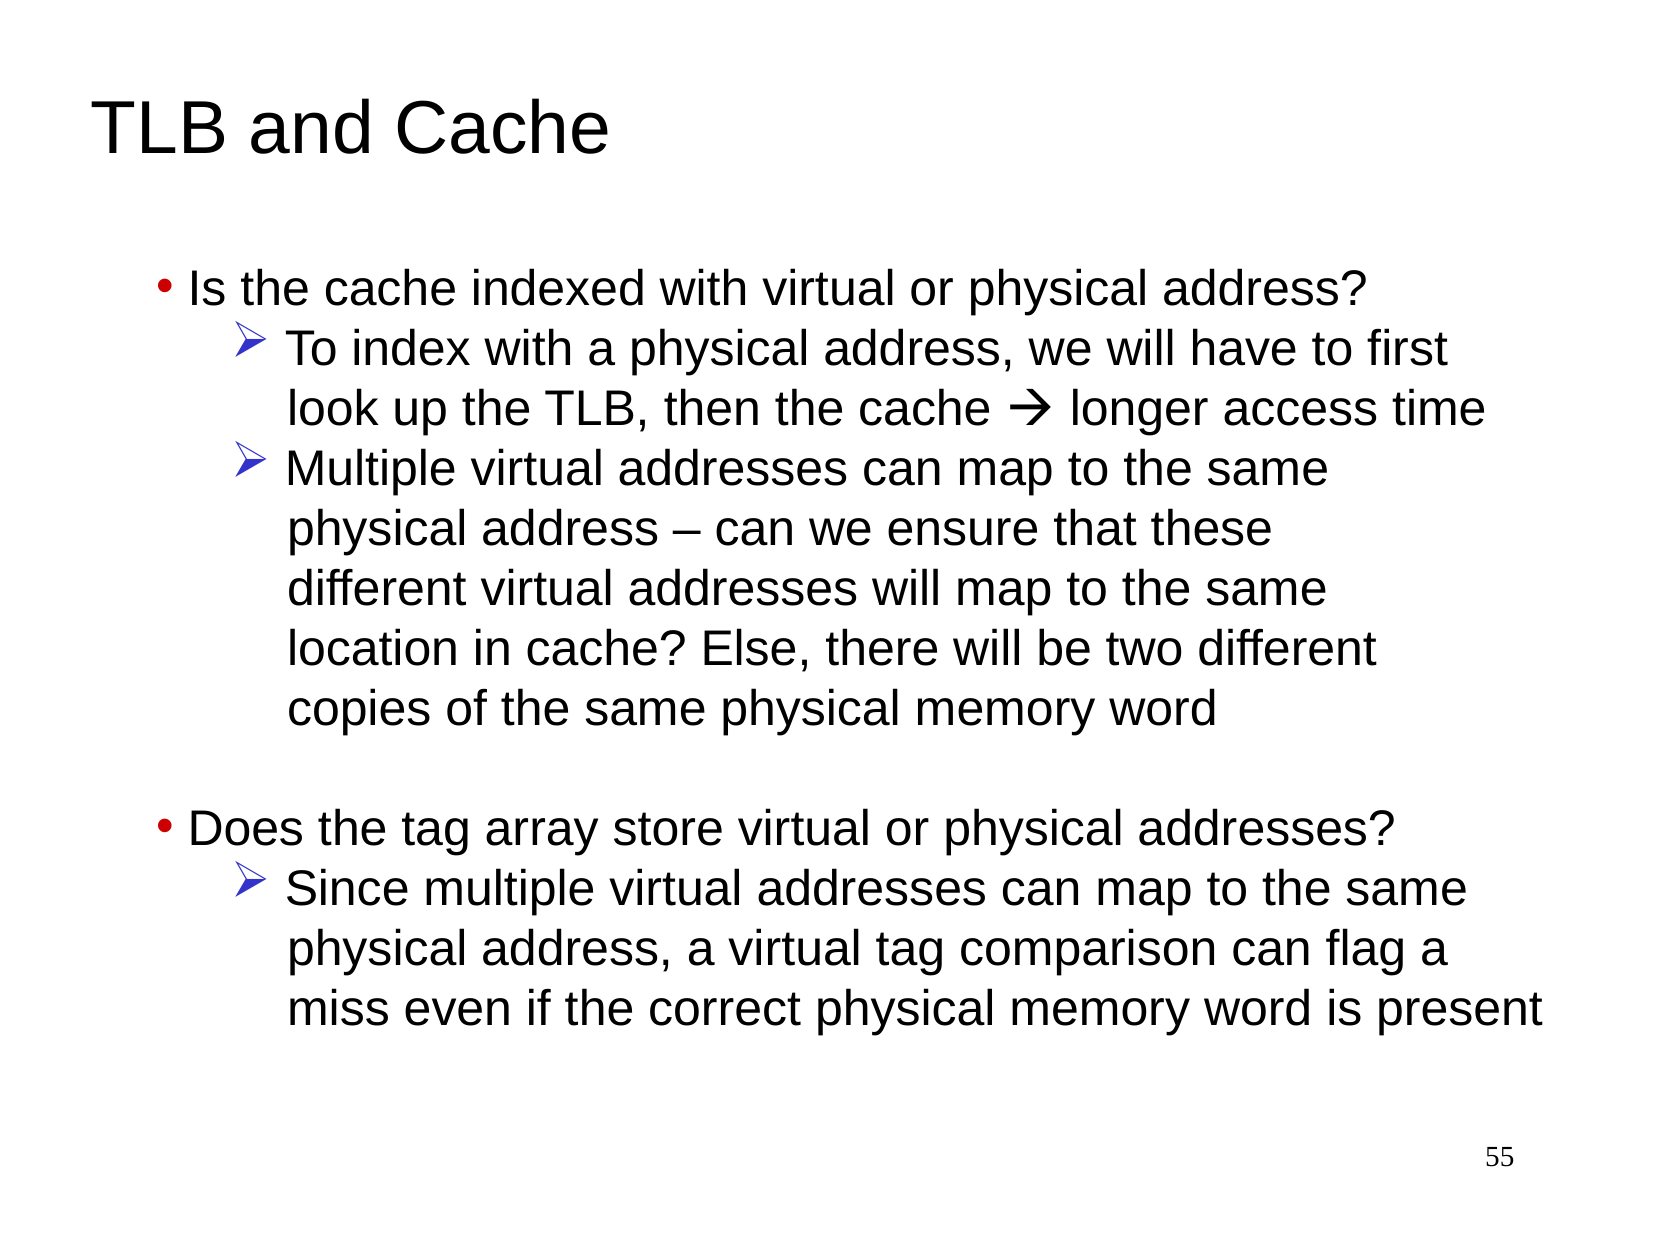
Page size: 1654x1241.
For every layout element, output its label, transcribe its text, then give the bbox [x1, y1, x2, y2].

text_box TLB and Cache [75, 71, 627, 177]
text_box Is the cache indexed with virtual or physical address? To index with a physical address, we will have to first look up the TLB, then the cache  longer access time Multiple virtual addresses can map to the same physical address – can we ensure that these different virtual addresses will map to the same location in cache? Else, there will be two different copies of the same physical memory word Does the tag array store virtual or physical addresses? Since multiple virtual addresses can map to the same physical address, a virtual tag comparison can flag a miss even if the correct physical memory word is present [141, 247, 1559, 1044]
text_box <number> [1184, 1129, 1530, 1213]
